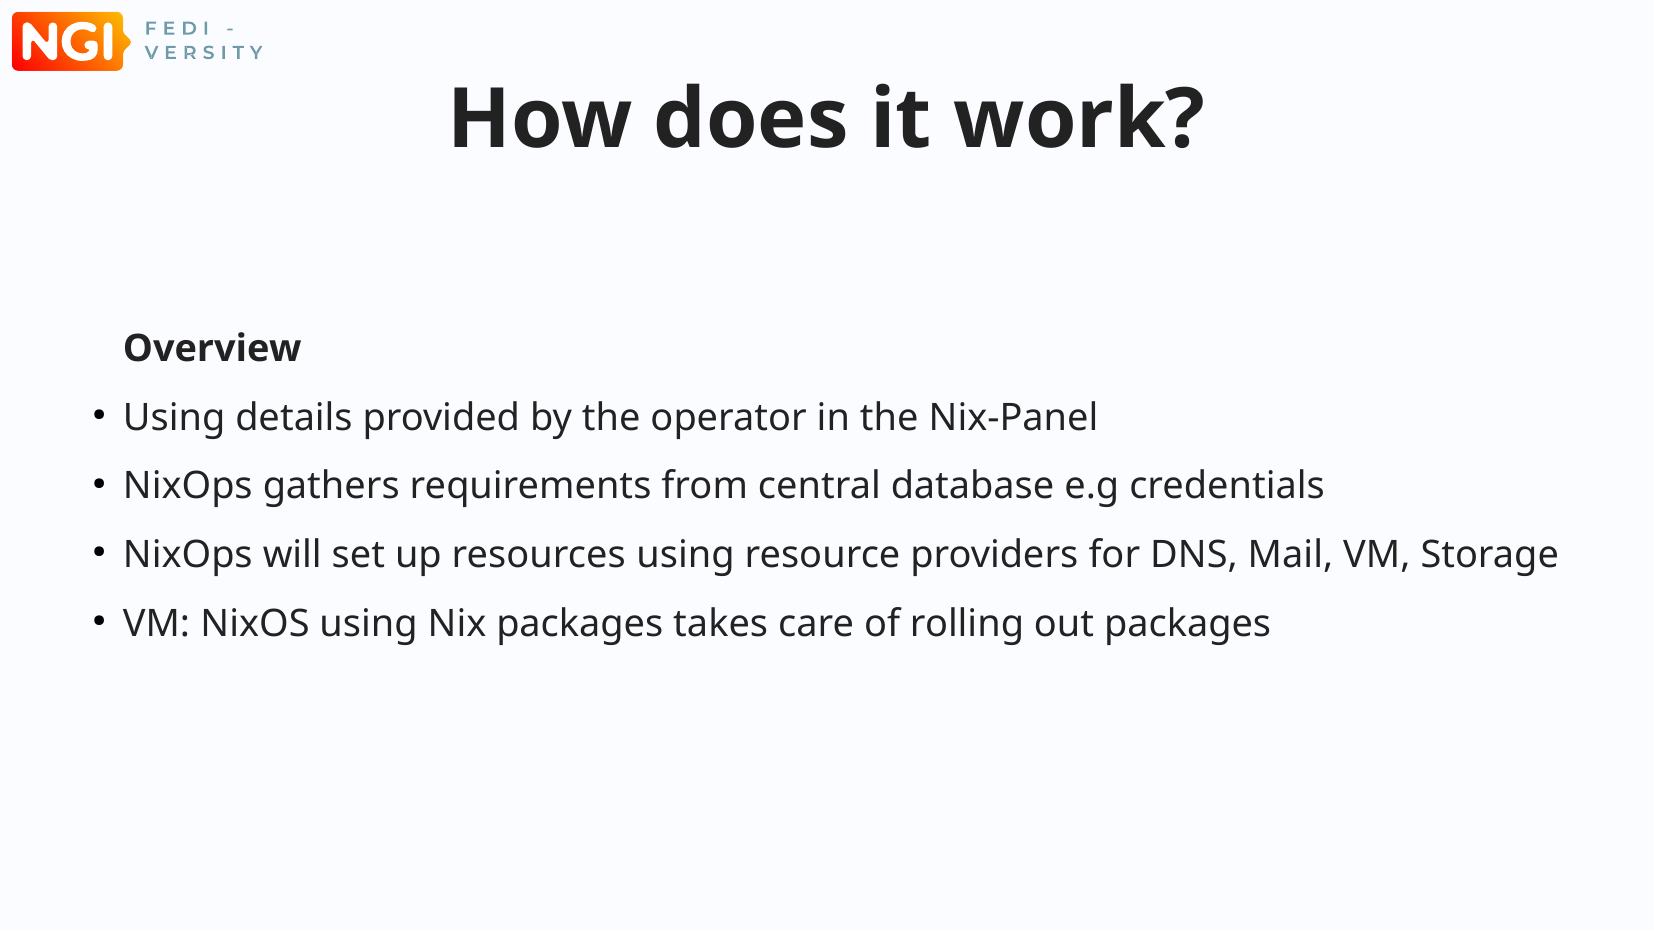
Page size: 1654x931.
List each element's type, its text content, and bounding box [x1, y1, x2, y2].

list Overview Using details provided by the operator in the Nix-Panel NixOps gathers requirements from central database e.g credentials NixOps will set up resources using resource providers for DNS, Mail, VM, Storage VM: NixOS using Nix packages takes care of rolling out packages [82, 321, 1571, 654]
title How does it work? [82, 37, 1571, 193]
